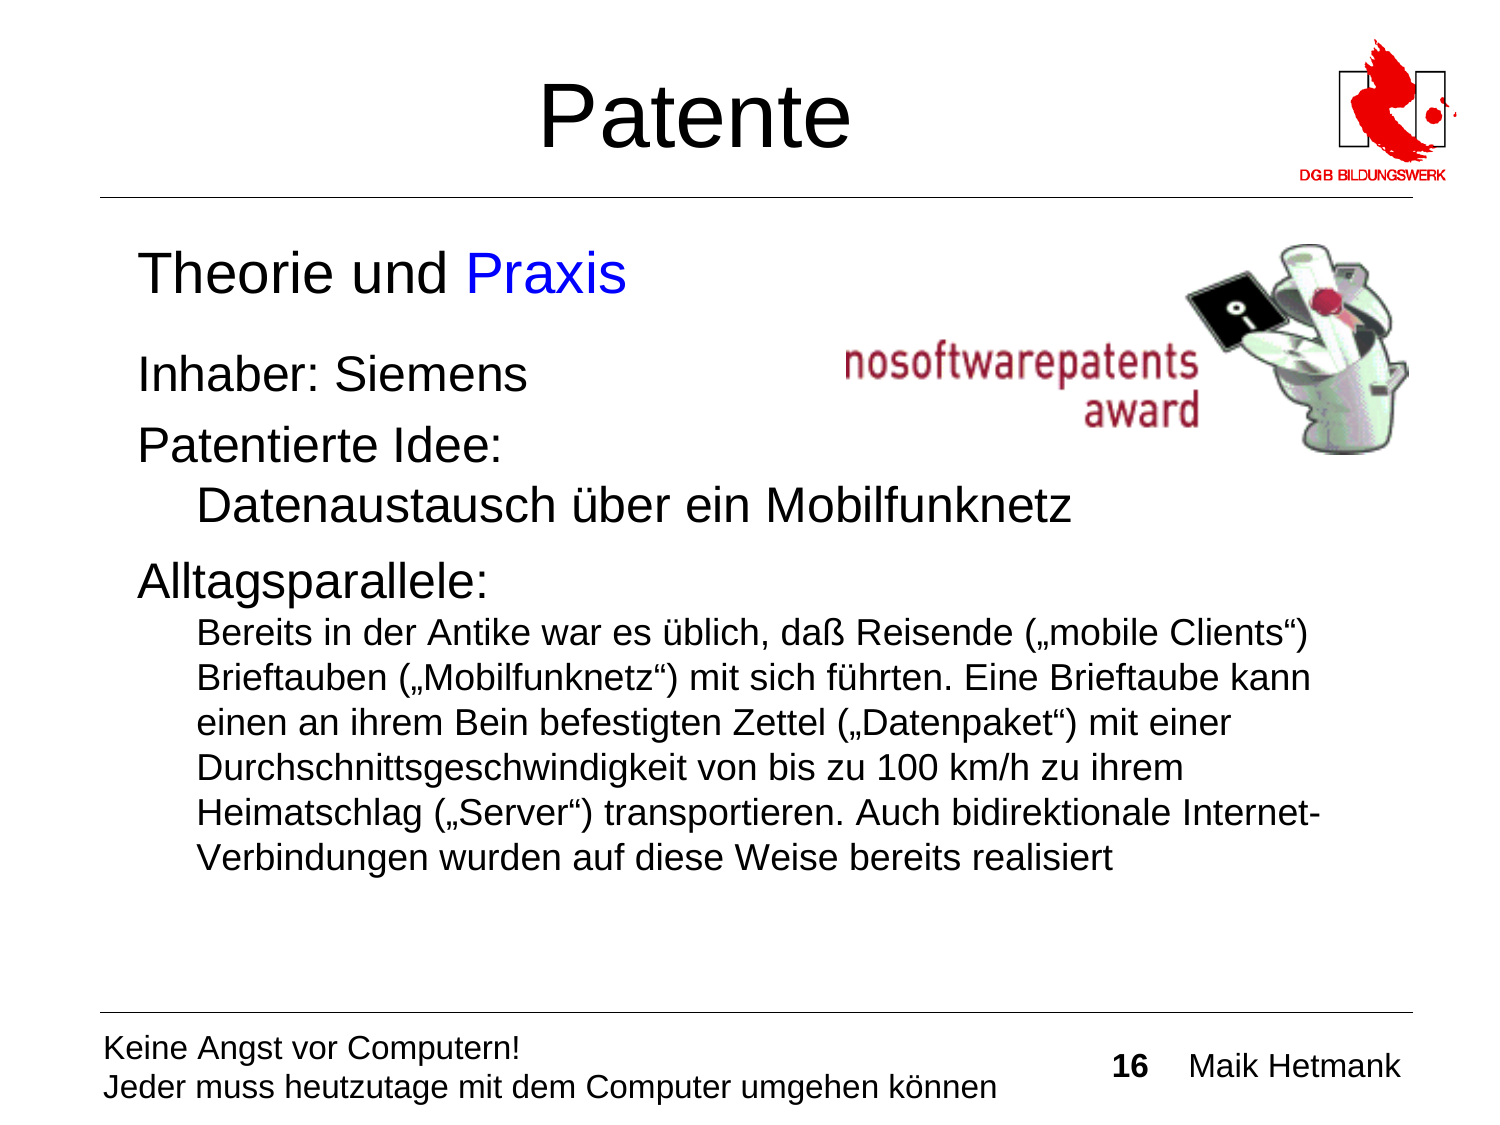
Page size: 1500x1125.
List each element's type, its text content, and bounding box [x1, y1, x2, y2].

text_box Inhaber: Siemens [137, 342, 846, 409]
text_box Patentierte Idee: Datenaustausch über ein Mobilfunknetz [137, 413, 1407, 529]
title Patente [87, 49, 1305, 175]
picture [846, 244, 1409, 455]
text_box Alltagsparallele: Bereits in der Antike war es üblich, daß Reisende („mobile Clients“) Brieftauben („Mobilfunknetz“) mit sich führten. Eine Brieftaube kann einen an ihrem Bein befestigten Zettel („Datenpaket“) mit einer Durchschnittsgeschwindigkeit von bis zu 100 km/h zu ihrem Heimatschlag („Server“) transportieren. Auch bidirektionale Internet-Verbindungen wurden auf diese Weise bereits realisiert [137, 549, 1407, 875]
text_box Theorie und Praxis [137, 236, 1407, 302]
picture [1299, 37, 1457, 181]
